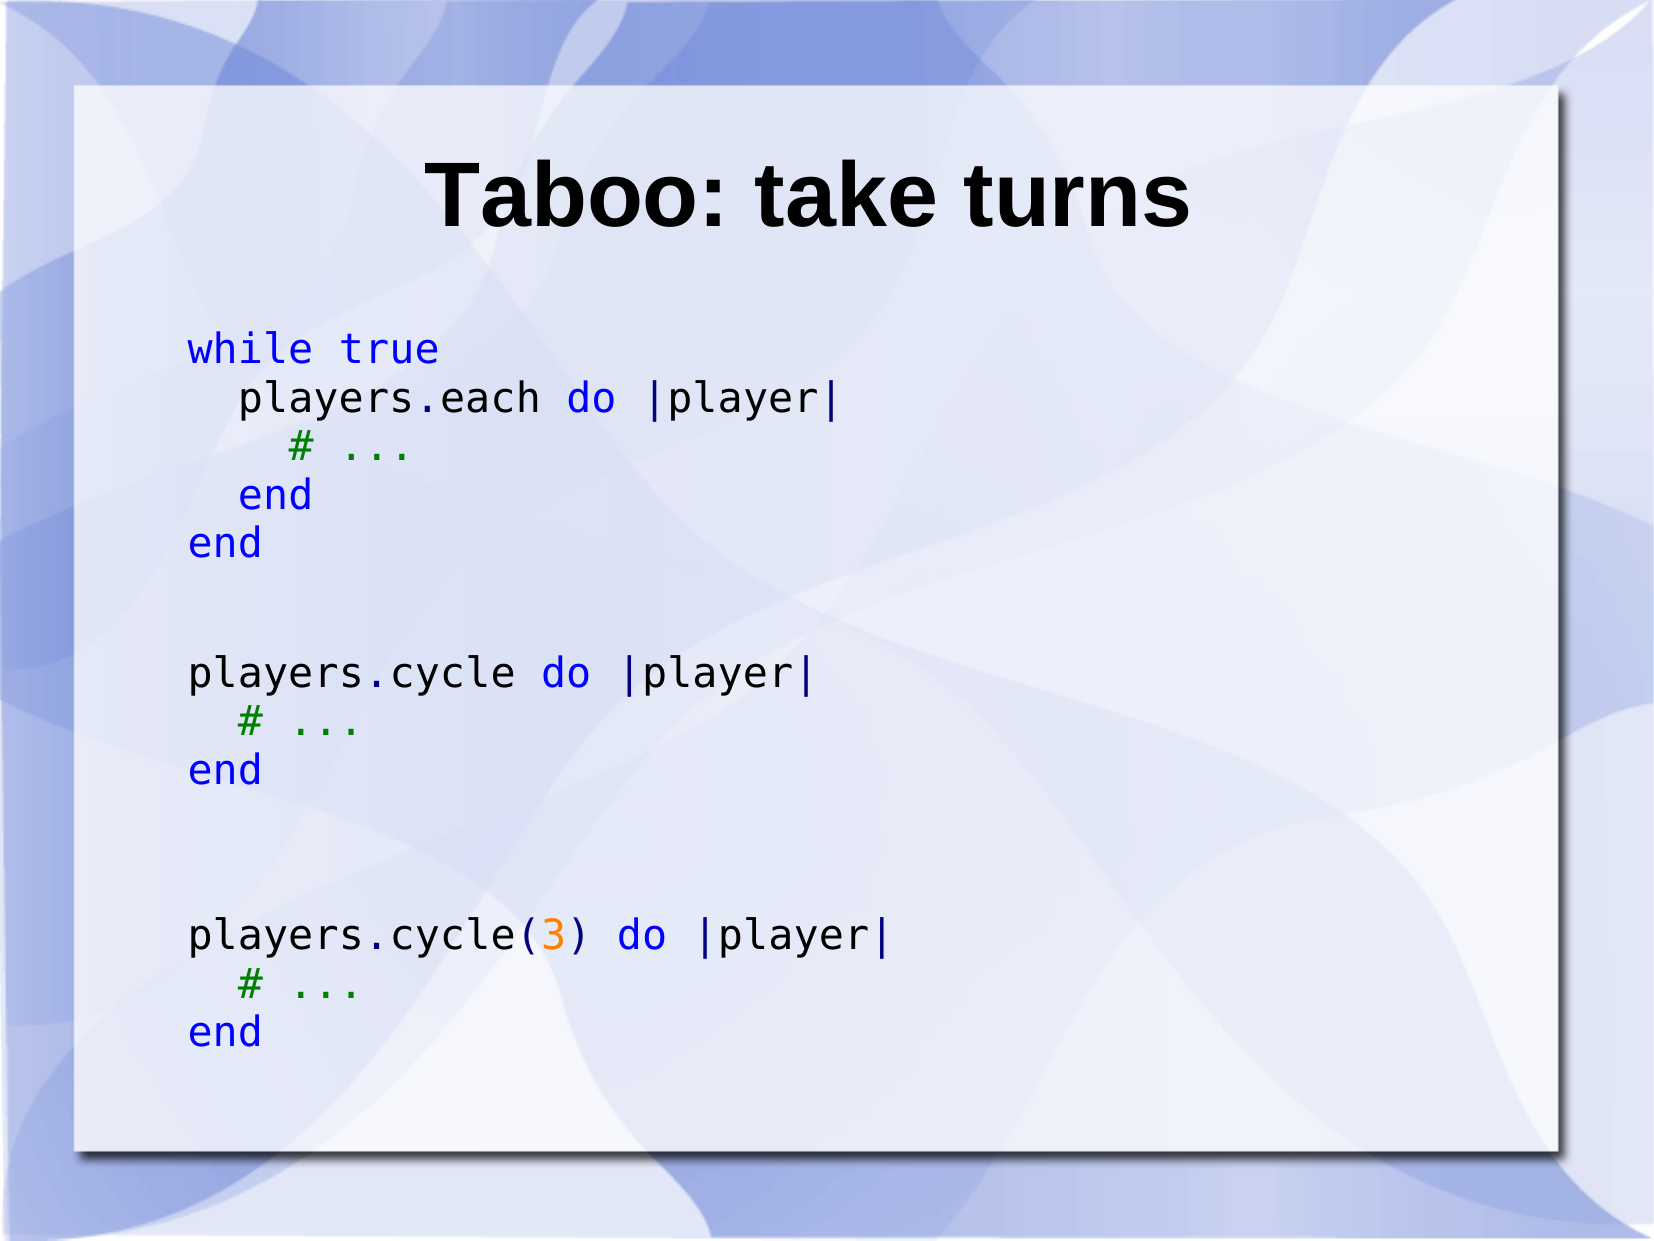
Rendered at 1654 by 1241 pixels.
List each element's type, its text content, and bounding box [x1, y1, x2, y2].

text_box players.cycle(3) do |player| # ... end [187, 862, 895, 1057]
picture [0, 0, 1654, 1241]
text_box while true players.each do |player| # ... end end [187, 325, 1341, 617]
text_box players.cycle do |player| # ... end [187, 600, 895, 843]
title Taboo: take turns [82, 90, 1536, 298]
